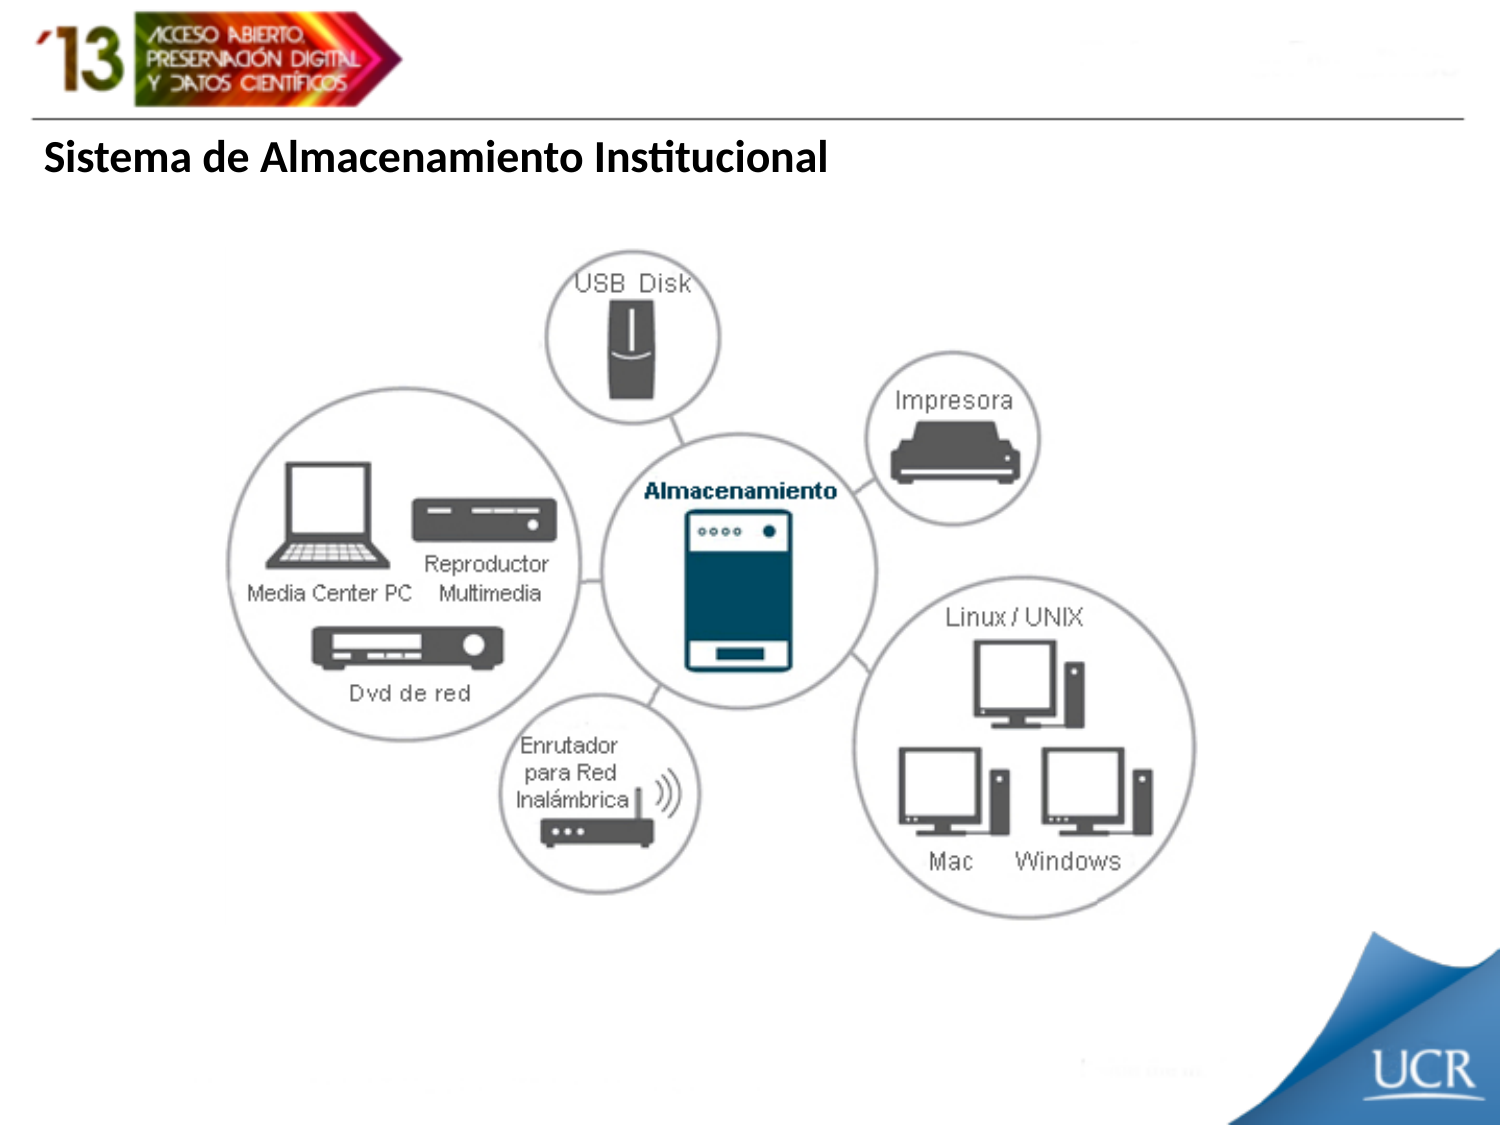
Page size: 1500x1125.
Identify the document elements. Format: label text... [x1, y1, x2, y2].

title Sistema de Almacenamiento Institucional [43, 121, 1394, 201]
picture [0, 0, 1500, 1125]
